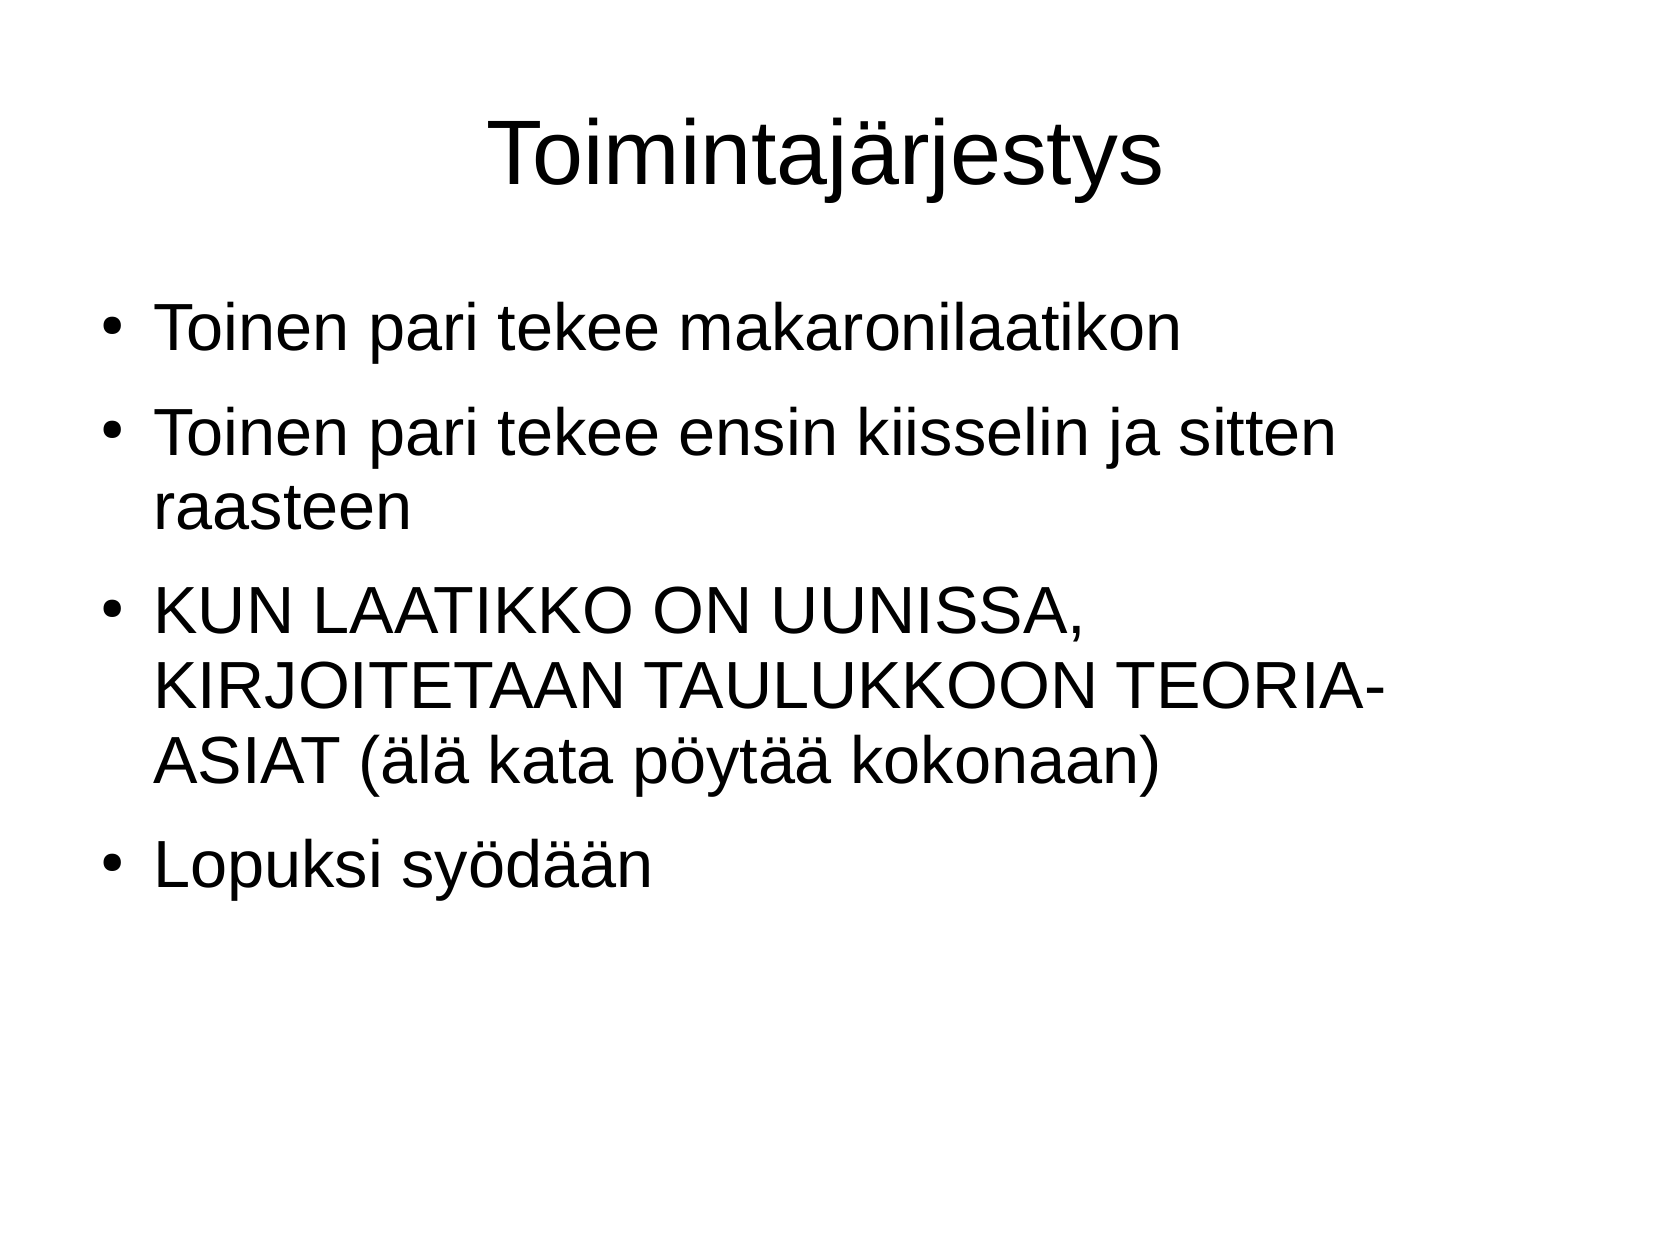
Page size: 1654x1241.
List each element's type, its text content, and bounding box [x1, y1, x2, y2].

list Toinen pari tekee makaronilaatikon Toinen pari tekee ensin kiisselin ja sitten raasteen KUN LAATIKKO ON UUNISSA, KIRJOITETAAN TAULUKKOON TEORIA-ASIAT (älä kata pöytää kokonaan) Lopuksi syödään [82, 290, 1570, 1010]
title Toimintajärjestys [82, 31, 1570, 274]
